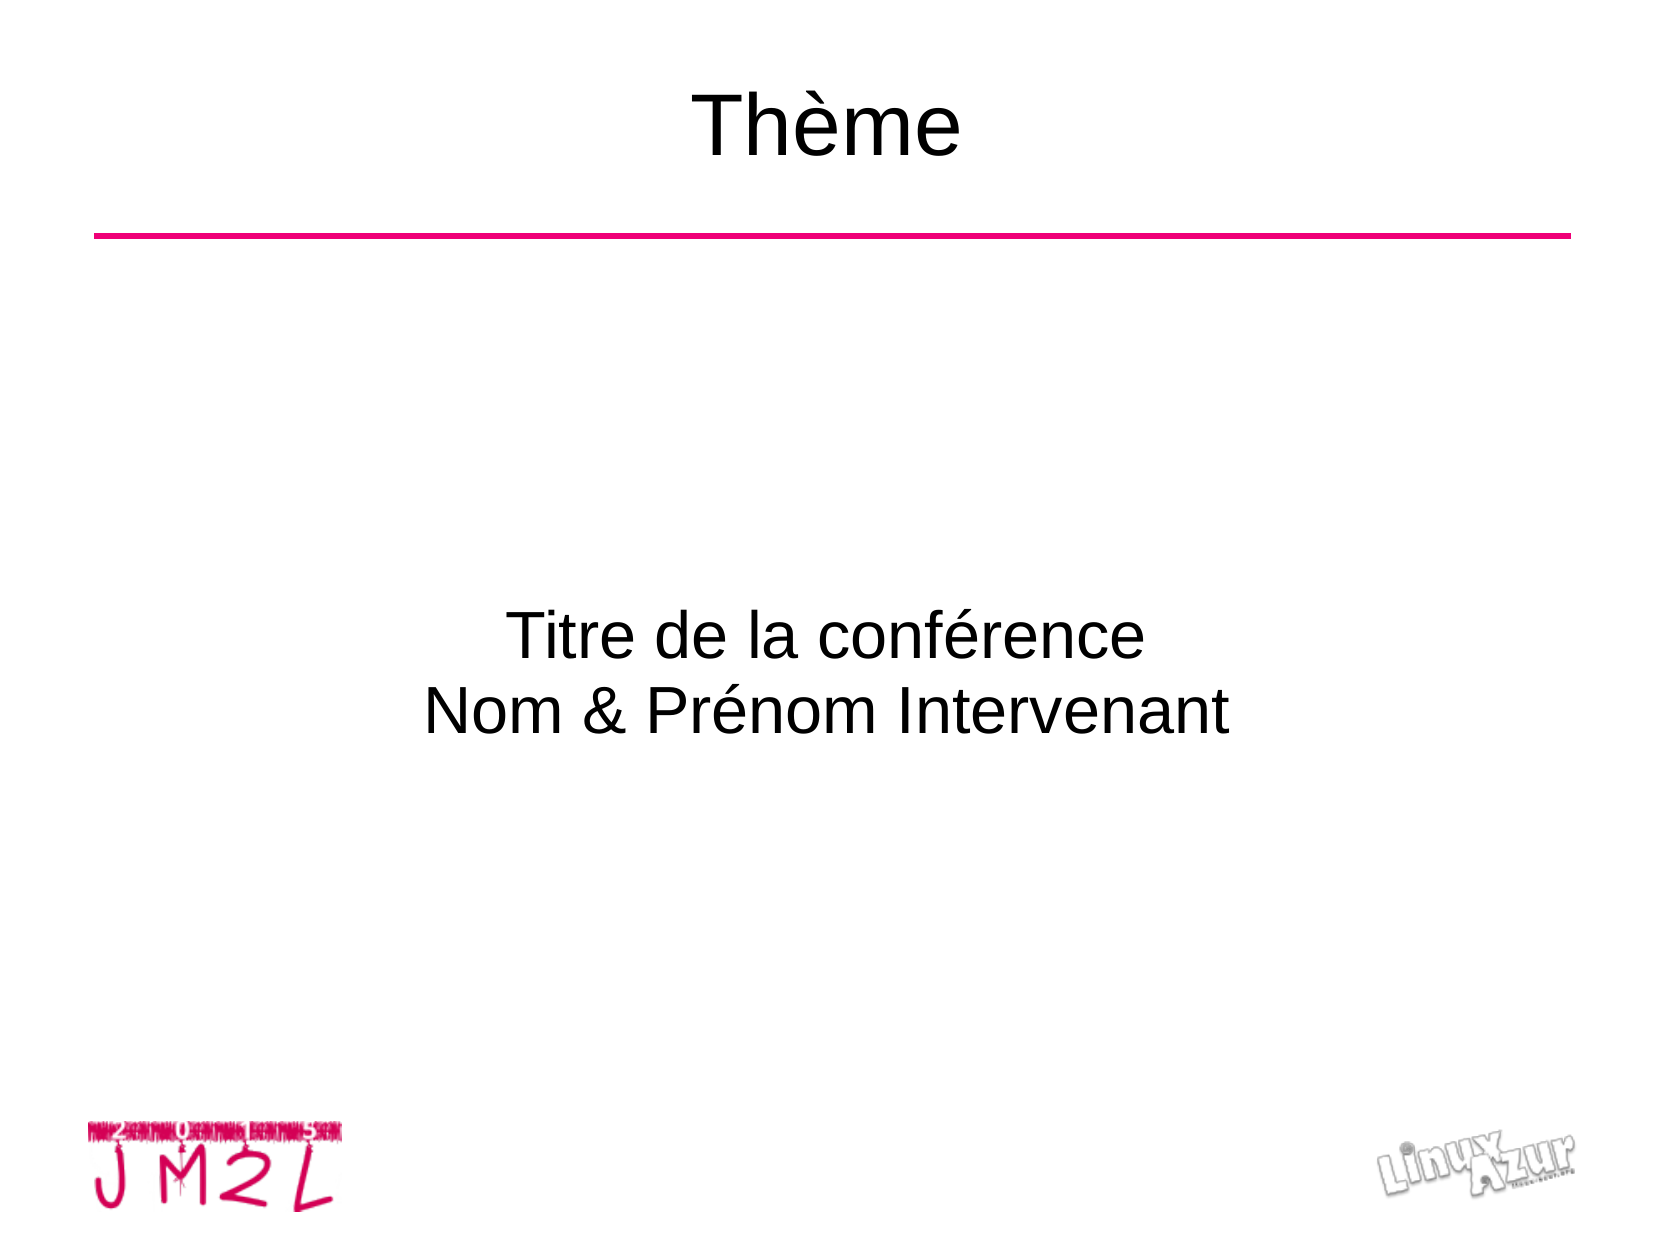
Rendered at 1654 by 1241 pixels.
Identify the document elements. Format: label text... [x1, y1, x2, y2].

picture [88, 1121, 342, 1212]
subtitle Titre de la conférence Nom & Prénom Intervenant [82, 283, 1571, 1063]
title Thème [82, 49, 1571, 201]
picture [1346, 1115, 1600, 1211]
